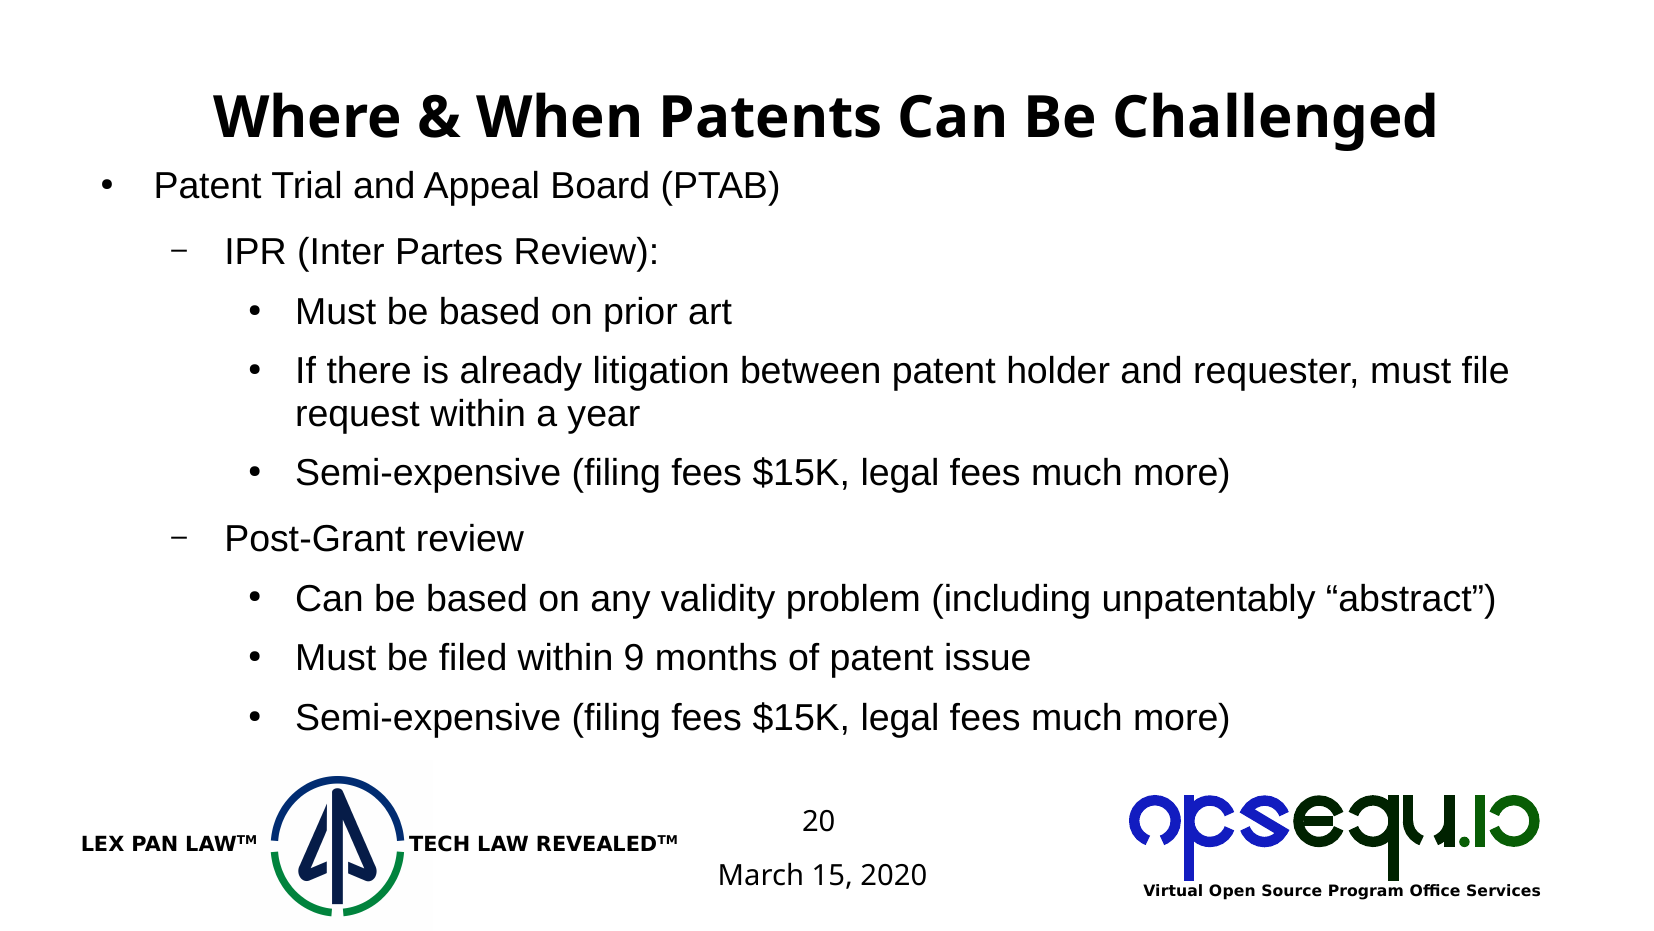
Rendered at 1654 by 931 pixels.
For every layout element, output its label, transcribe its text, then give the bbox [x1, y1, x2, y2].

list Patent Trial and Appeal Board (PTAB) IPR (Inter Partes Review): Must be based on prior art If there is already litigation between patent holder and requester, must file request within a year Semi-expensive (filing fees $15K, legal fees much more) Post-Grant review Can be based on any validity problem (including unpatentably “abstract”) Must be filed within 9 months of patent issue Semi-expensive (filing fees $15K, legal fees much more) [82, 165, 1571, 781]
picture [240, 781, 433, 931]
title Where & When Patents Can Be Challenged [82, 37, 1571, 165]
